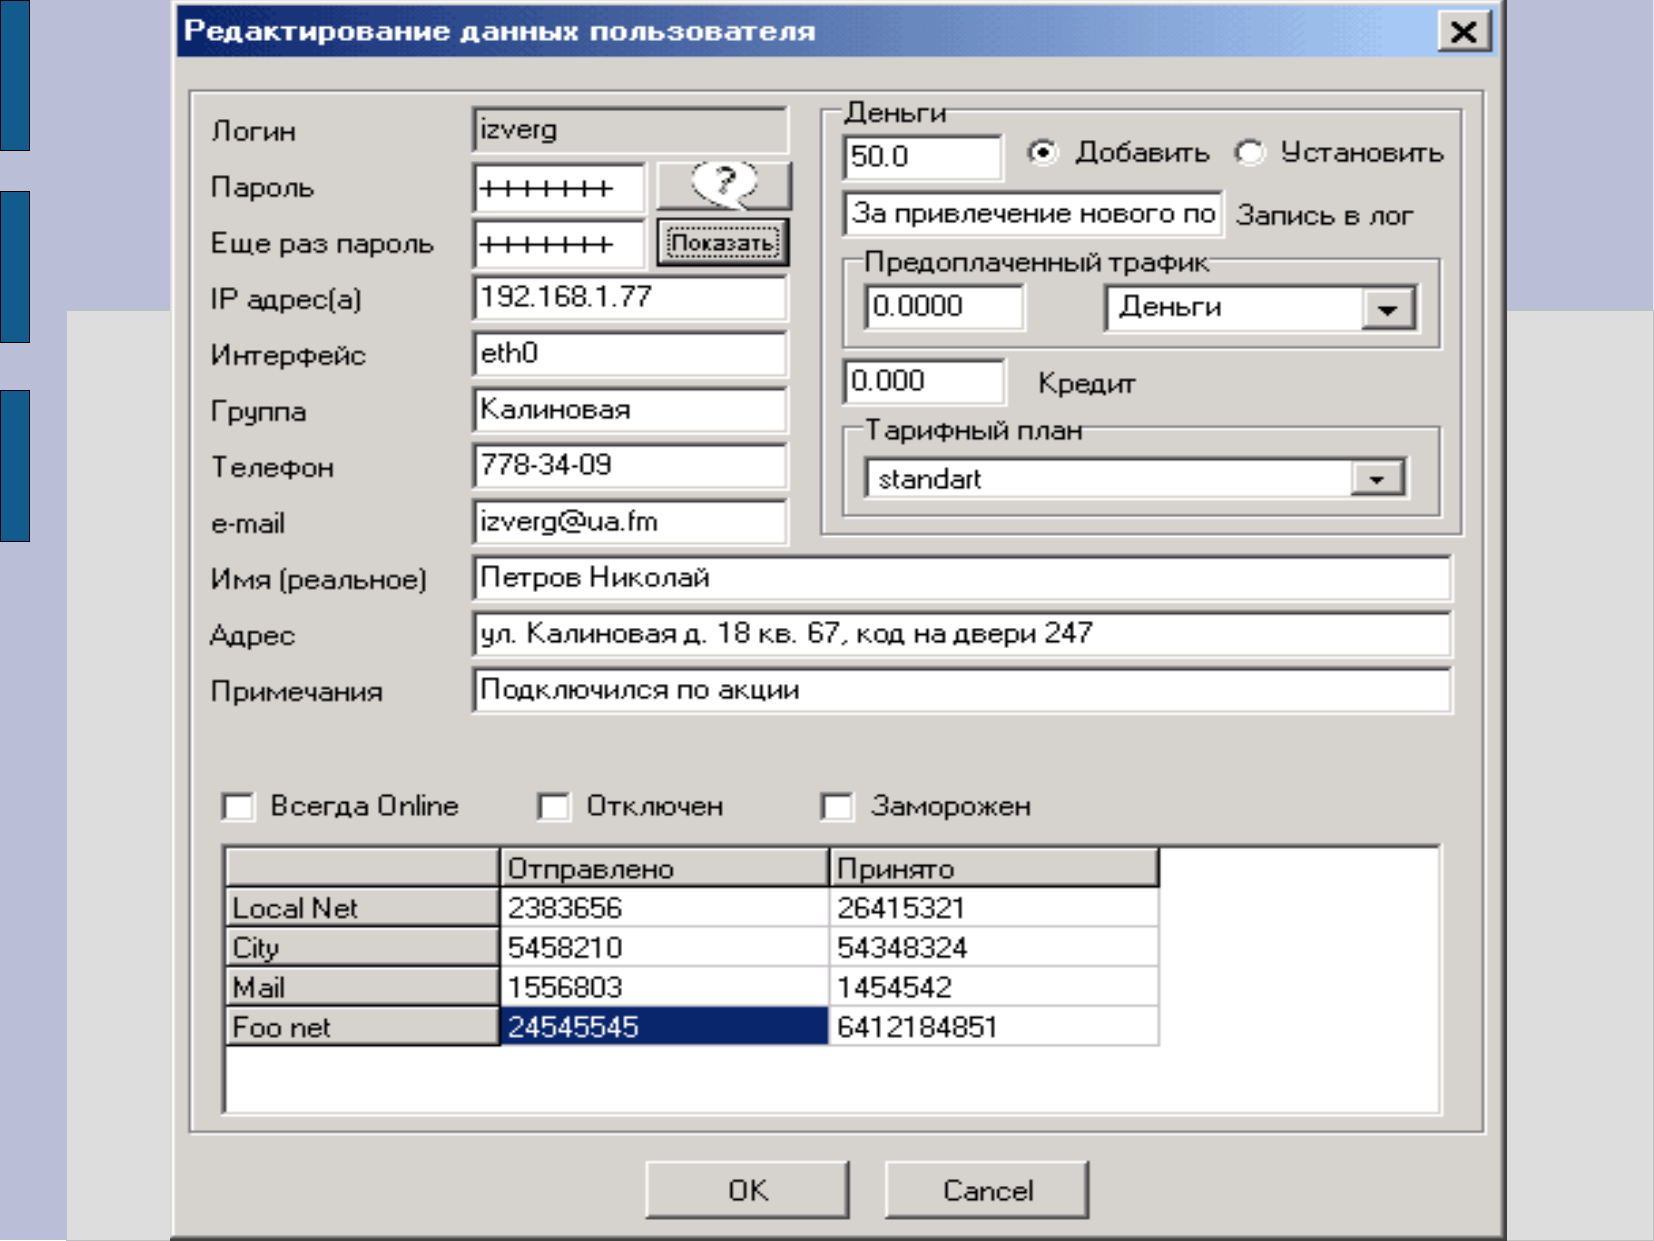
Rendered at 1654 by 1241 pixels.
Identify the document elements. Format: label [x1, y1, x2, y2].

picture [170, 0, 1507, 1241]
